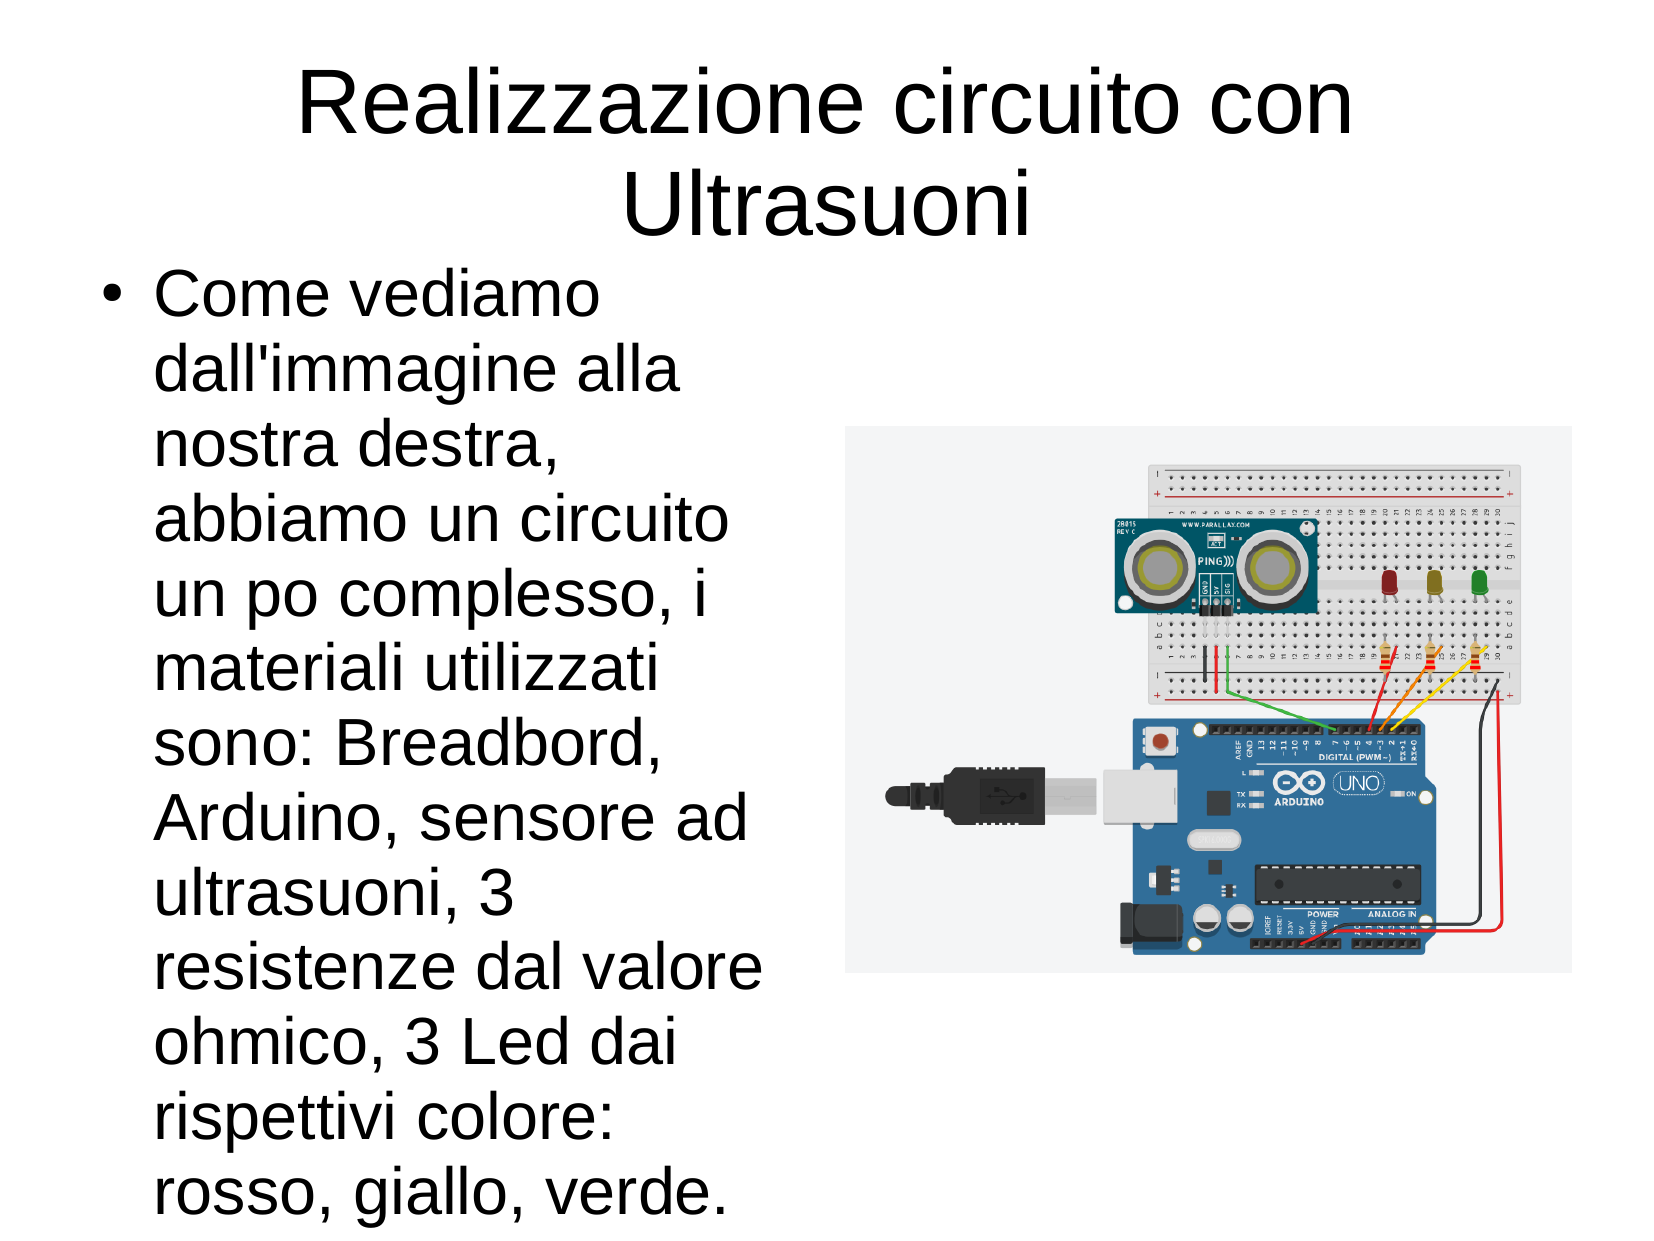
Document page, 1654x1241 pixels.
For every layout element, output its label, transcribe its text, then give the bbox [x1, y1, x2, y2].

title Realizzazione circuito con Ultrasuoni [82, 49, 1571, 257]
picture [845, 426, 1572, 973]
list Come vediamo dall'immagine alla nostra destra, abbiamo un circuito un po complesso, i materiali utilizzati sono: Breadbord, Arduino, sensore ad ultrasuoni, 3 resistenze dal valore ohmico, 3 Led dai rispettivi colore: rosso, giallo, verde. [82, 256, 809, 1229]
